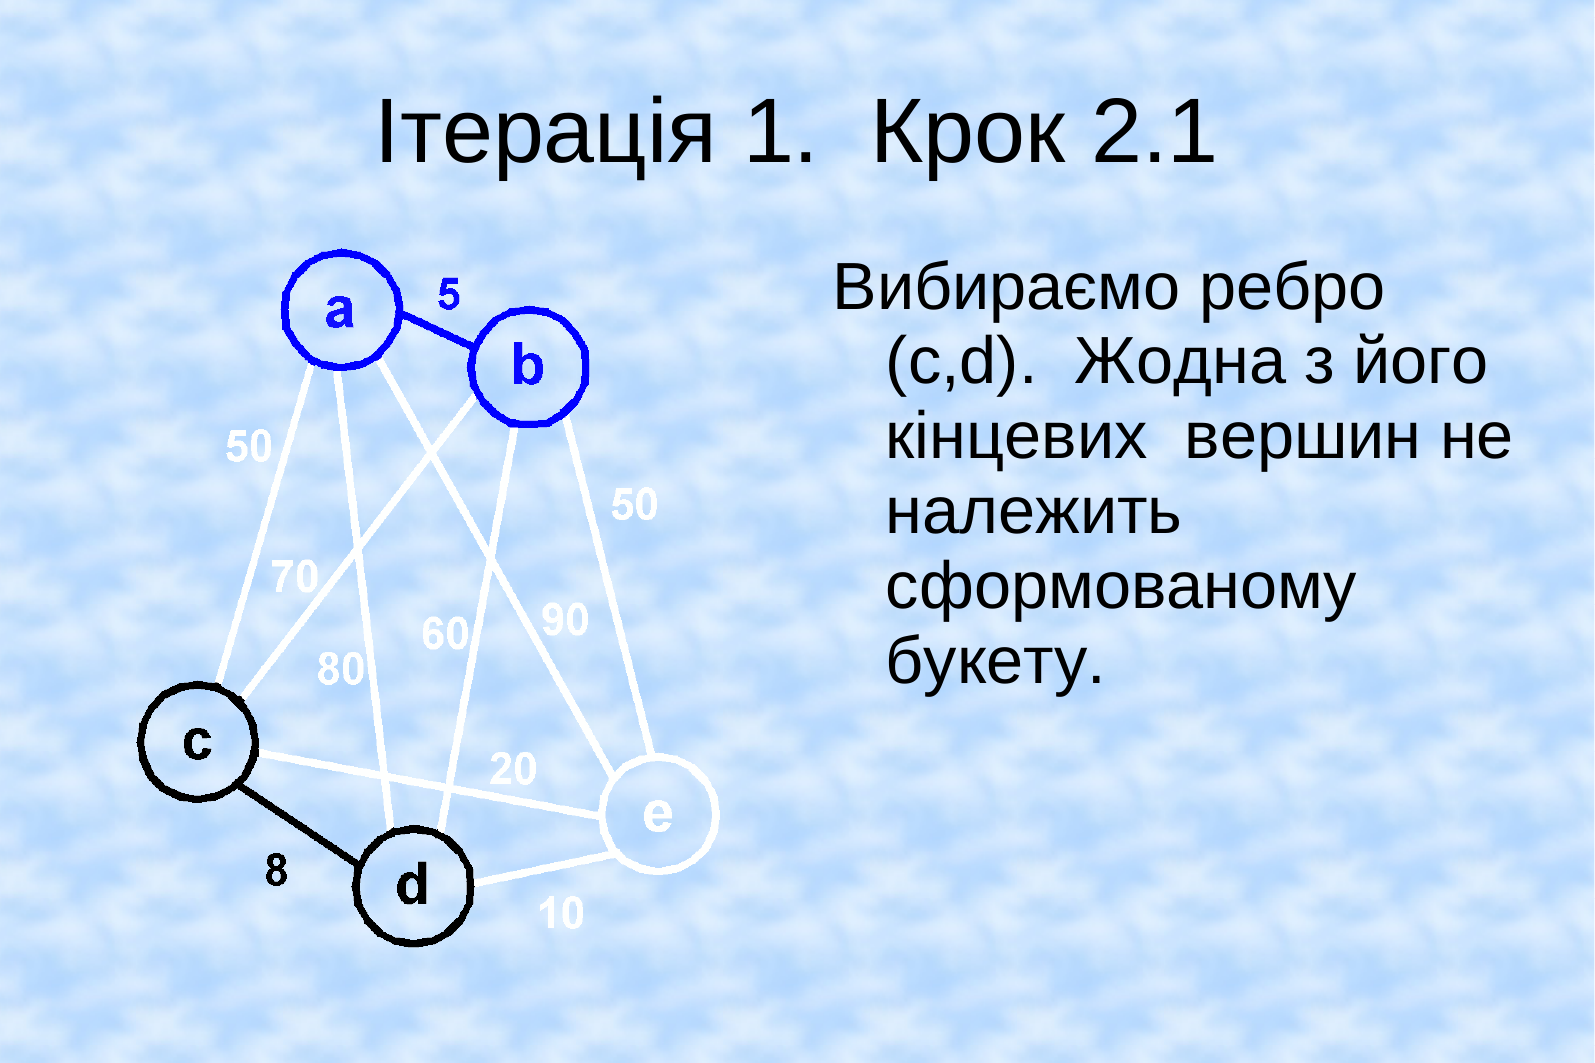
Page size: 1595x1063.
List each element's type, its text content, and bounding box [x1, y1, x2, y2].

list Вибираємо ребро (c,d). Жодна з його кінцевих вершин не належить сформованому букету. [814, 248, 1516, 951]
picture [0, 0, 1595, 1063]
title Ітерація 1. Крок 2.1 [79, 42, 1515, 220]
